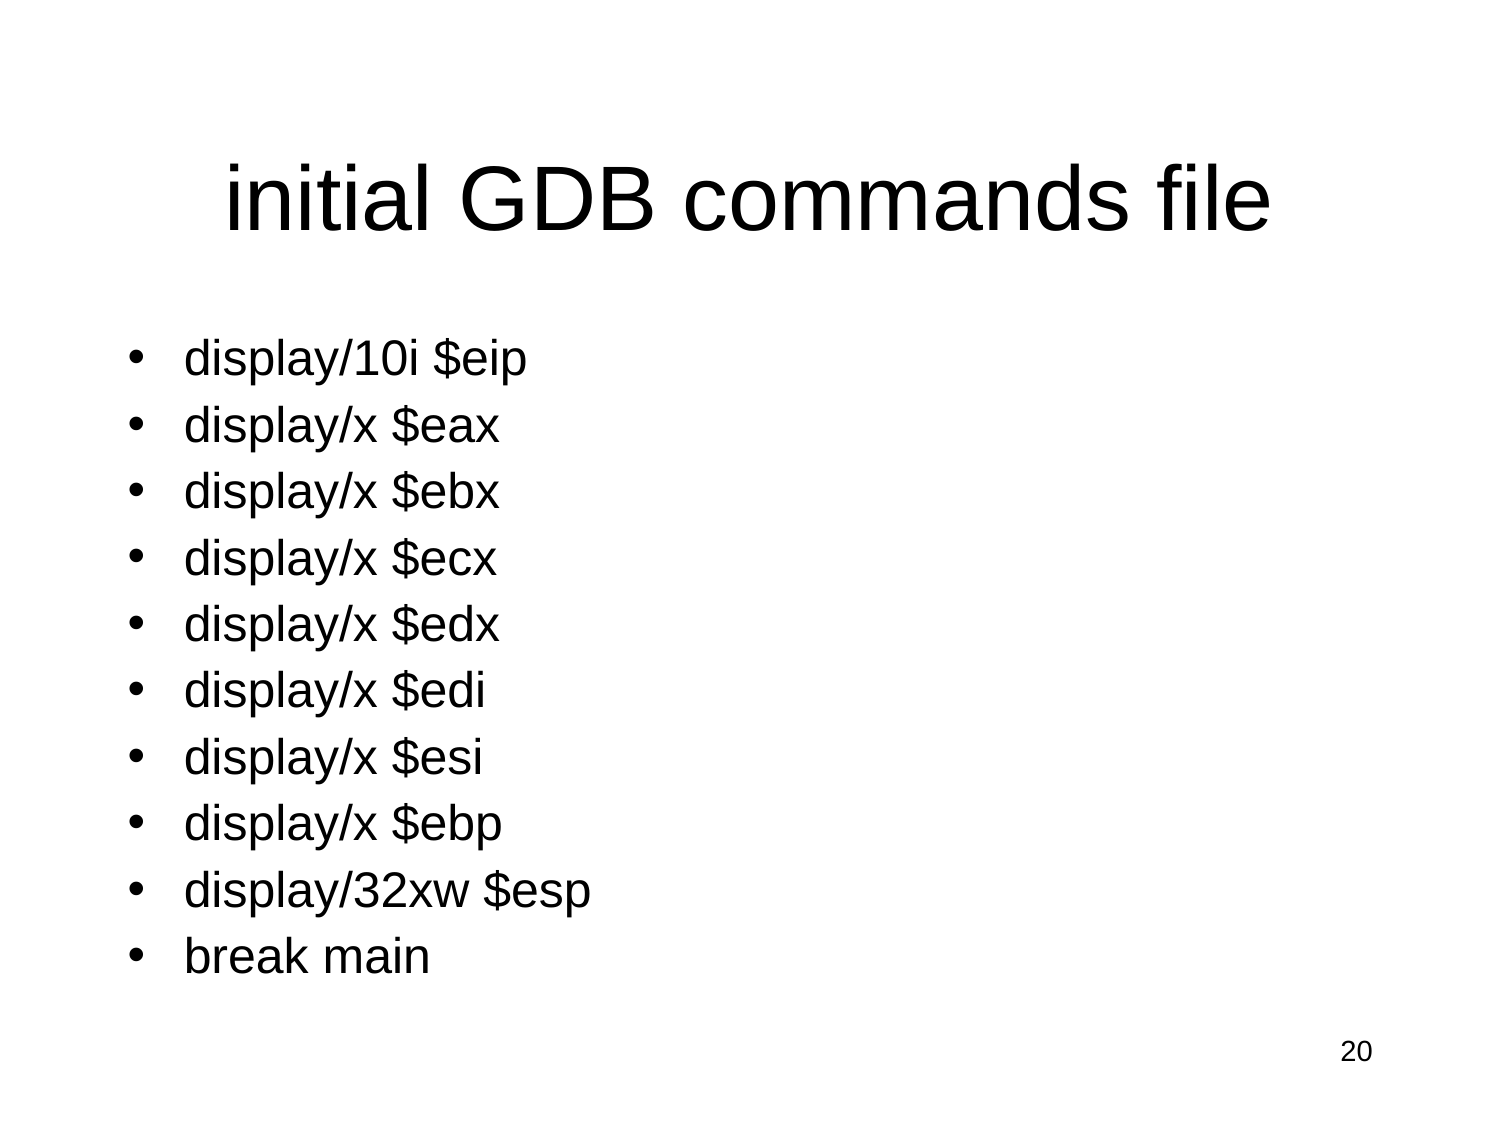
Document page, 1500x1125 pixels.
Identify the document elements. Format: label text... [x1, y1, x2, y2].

list display/10i $eip display/x $eax display/x $ebx display/x $ecx display/x $edx display/x $edi display/x $esi display/x $ebp display/32xw $esp break main [112, 324, 1388, 1001]
text_box <number> [1074, 1025, 1388, 1101]
title initial GDB commands file [112, 99, 1388, 288]
